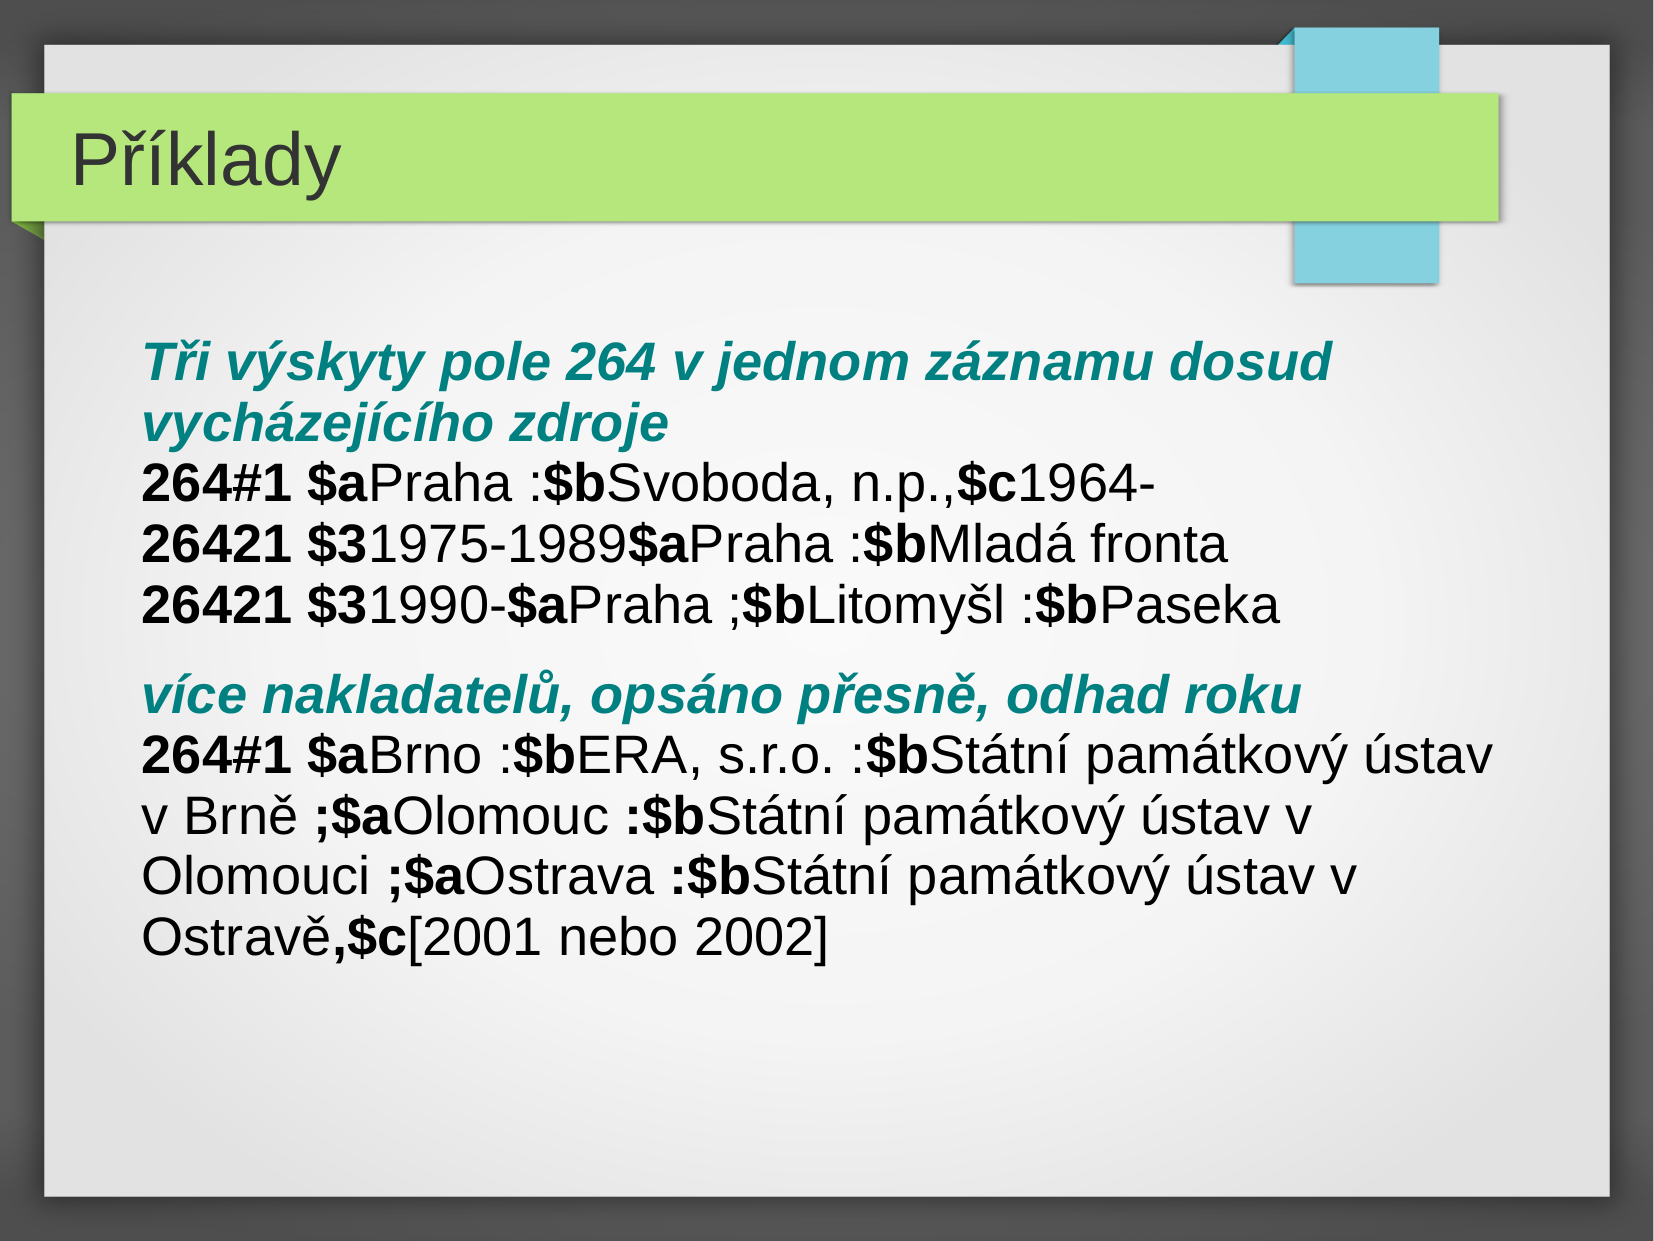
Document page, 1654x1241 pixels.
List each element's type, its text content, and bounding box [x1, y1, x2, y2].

title Příklady [70, 106, 1229, 213]
list Tři výskyty pole 264 v jednom záznamu dosud vycházejícího zdroje 264#1 $aPraha :$bSvoboda, n.p.,$c1964- 26421 $31975-1989$aPraha :$bMladá fronta 26421 $31990-$aPraha ;$bLitomyšl :$bPaseka více nakladatelů, opsáno přesně, odhad roku 264#1 $aBrno :$bERA, s.r.o. :$bStátní památkový ústav v Brně ;$aOlomouc :$bStátní památkový ústav v Olomouci ;$aOstrava :$bStátní památkový ústav v Ostravě,$c[2001 nebo 2002] [70, 331, 1526, 1052]
picture [0, 0, 1654, 1241]
